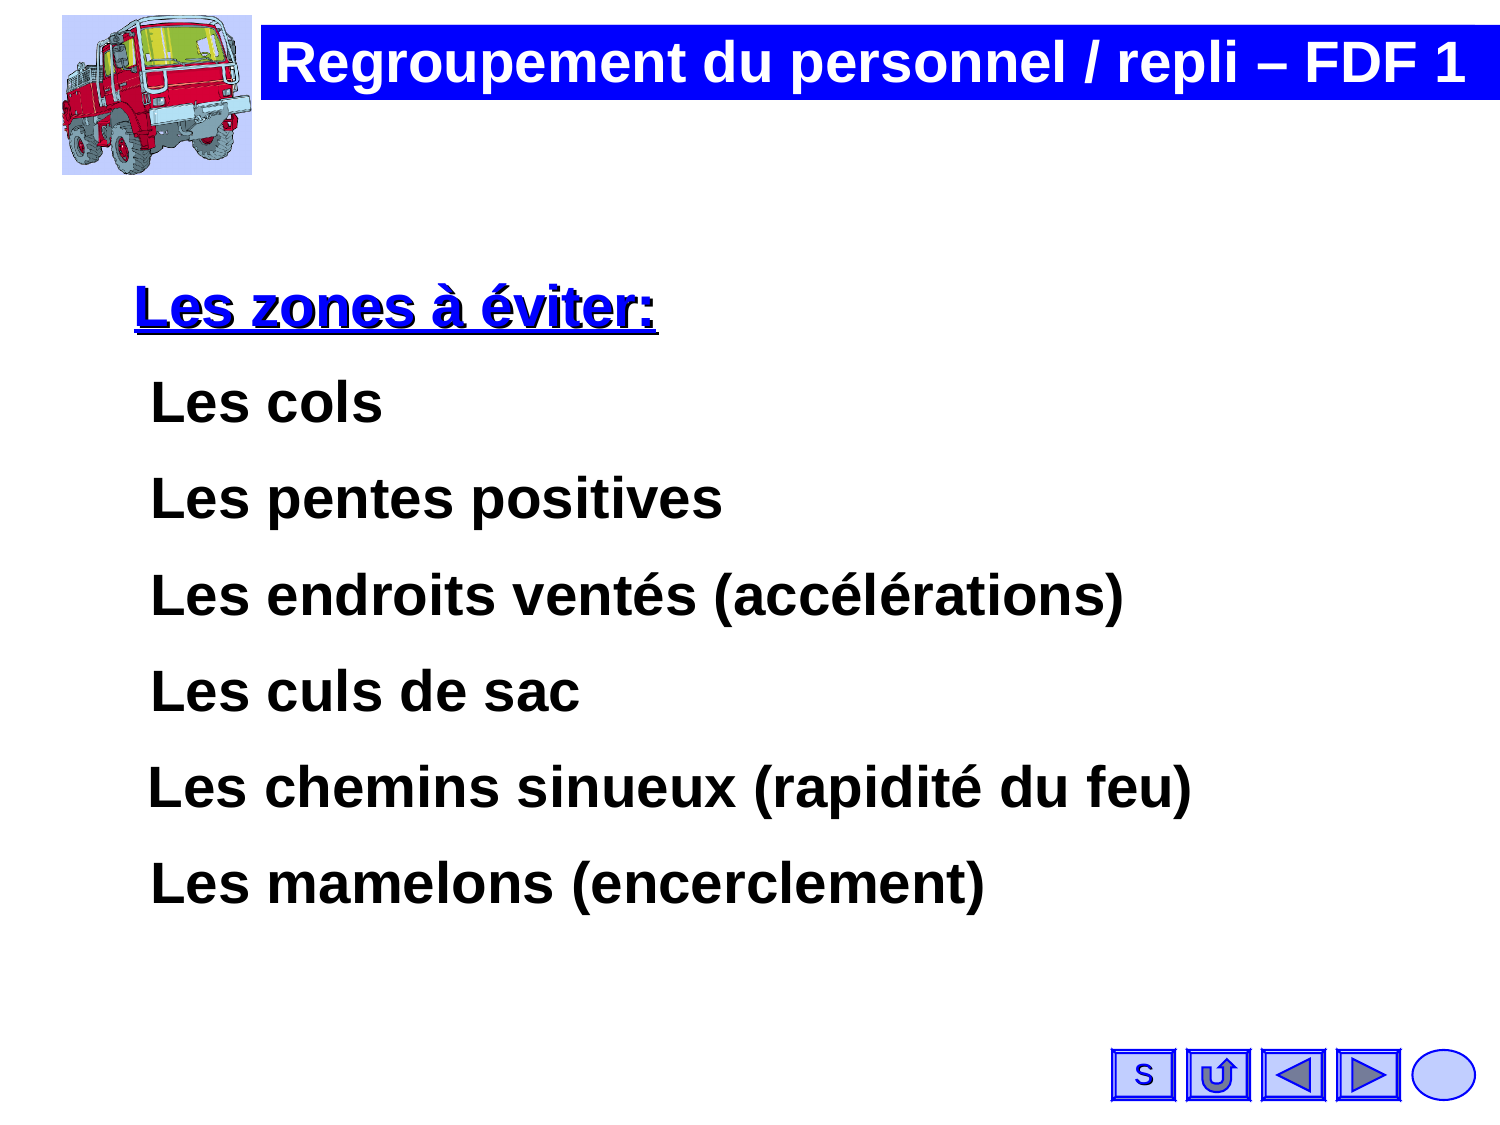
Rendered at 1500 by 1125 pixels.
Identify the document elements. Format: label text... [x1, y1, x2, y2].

text_box Regroupement du personnel / repli – FDF 1 [261, 24, 1500, 100]
text_box [1412, 1049, 1476, 1101]
text_box Les zones à éviter: Les cols Les pentes positives Les endroits ventés (accélérations) Les culs de sac Les chemins sinueux (rapidité du feu) Les mamelons (encerclement) [119, 265, 1210, 924]
